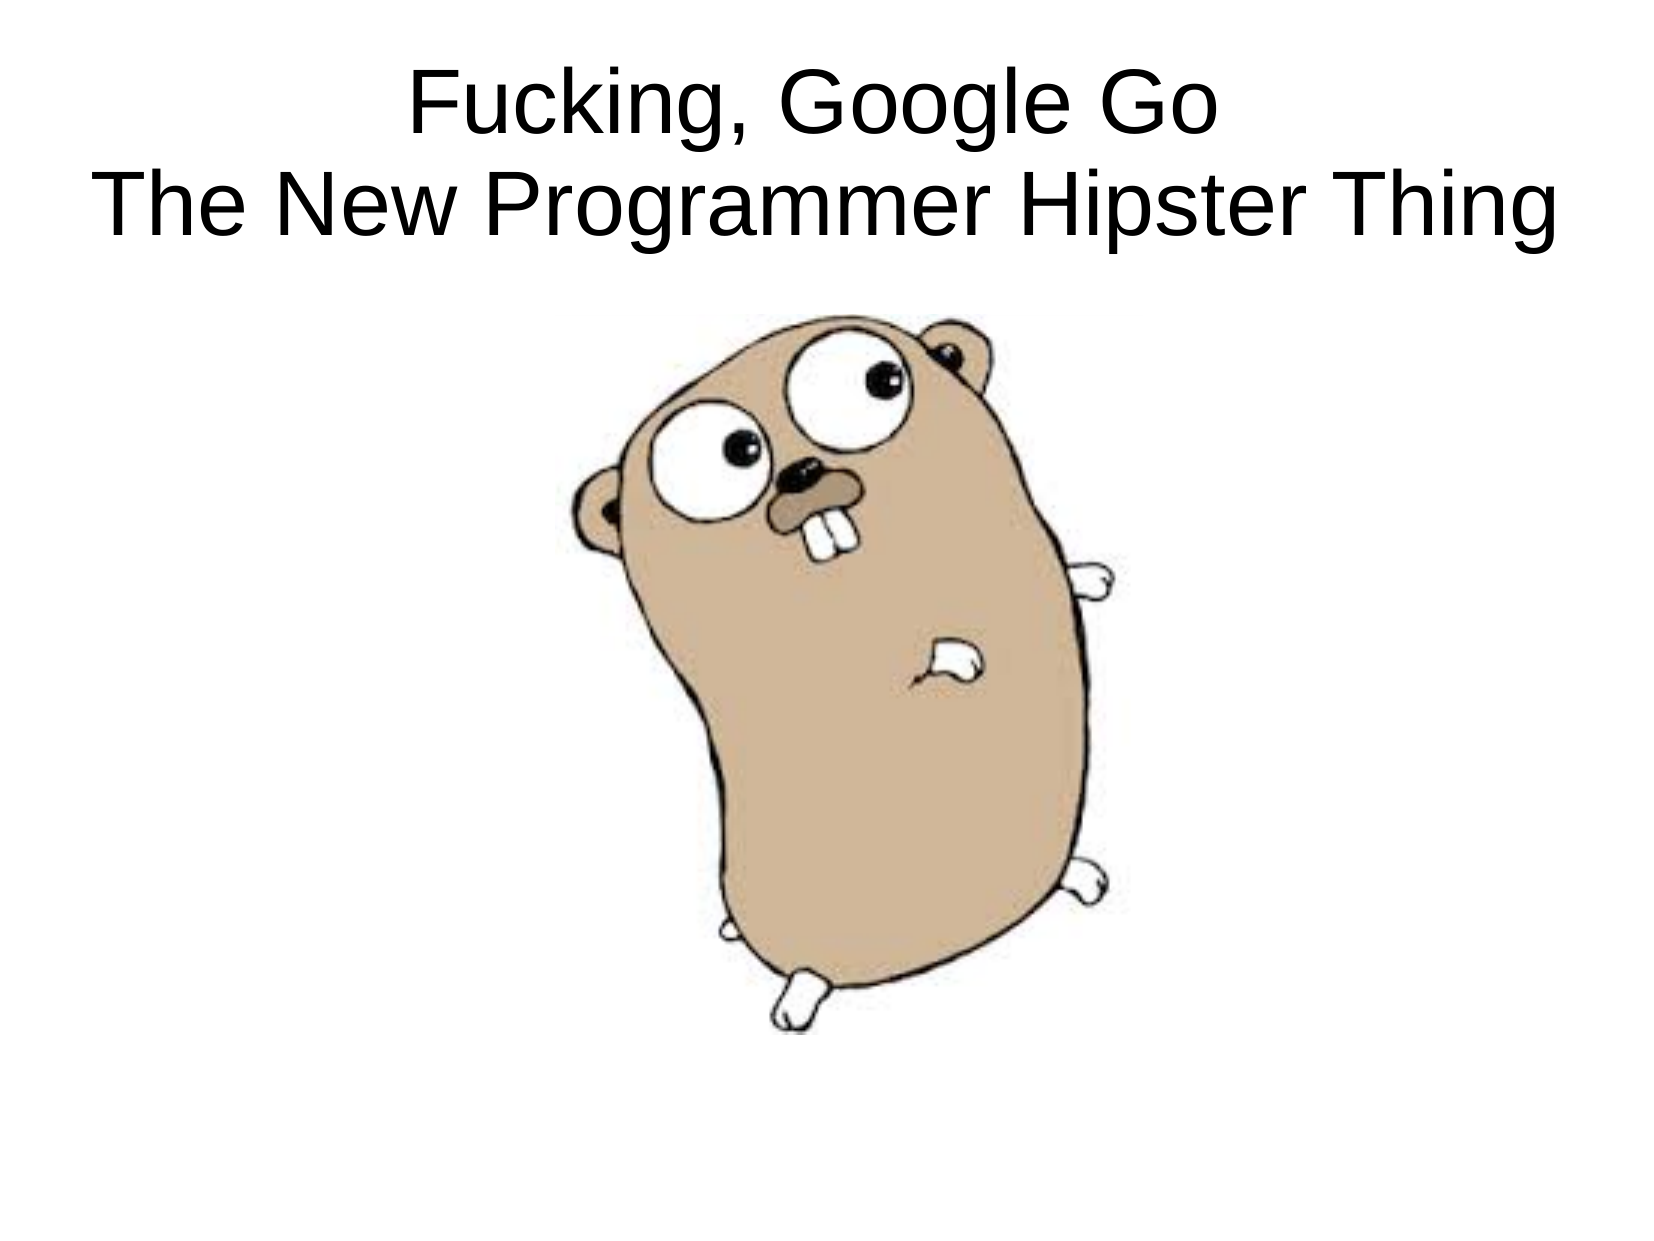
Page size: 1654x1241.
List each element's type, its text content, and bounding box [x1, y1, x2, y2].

title Fucking, Google Go The New Programmer Hipster Thing [82, 49, 1571, 257]
picture [555, 314, 1143, 1035]
